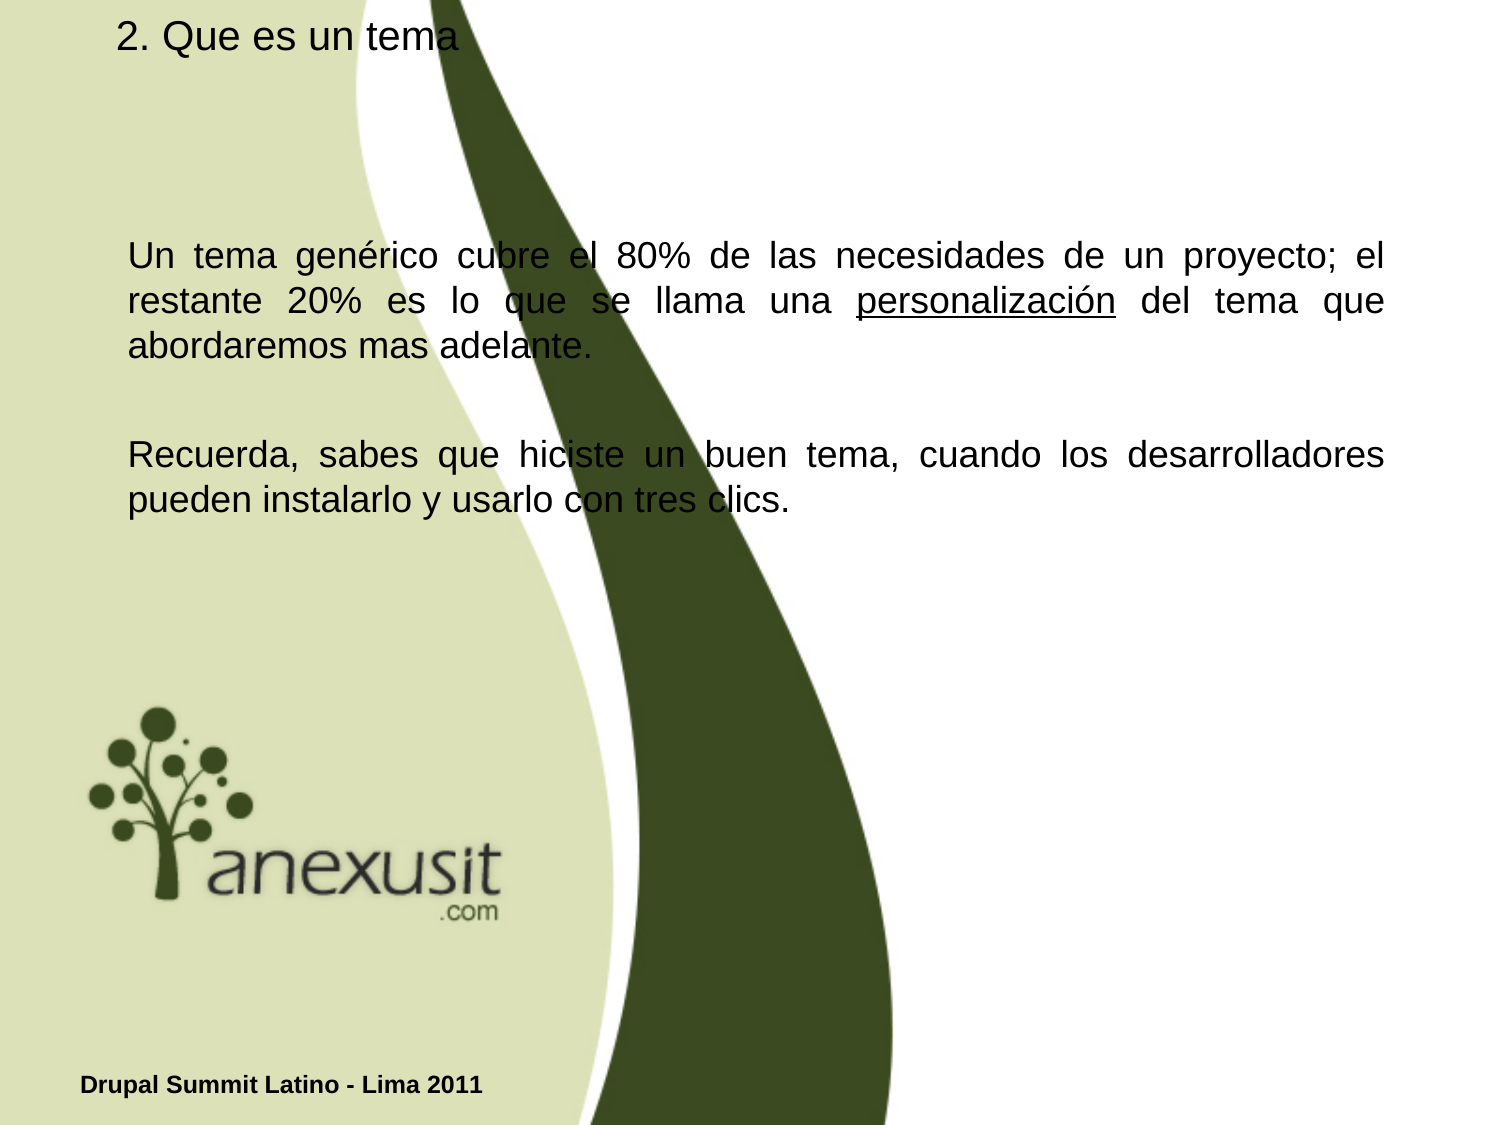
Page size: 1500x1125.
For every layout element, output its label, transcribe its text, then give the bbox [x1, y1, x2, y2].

text_box Drupal Summit Latino - Lima 2011 [65, 1060, 1066, 1106]
text_box 2. Que es un tema [100, 0, 827, 119]
picture [0, 0, 1500, 1125]
text_box Un tema genérico cubre el 80% de las necesidades de un proyecto; el restante 20% es lo que se llama una personalización del tema que abordaremos mas adelante. Recuerda, sabes que hiciste un buen tema, cuando los desarrolladores pueden instalarlo y usarlo con tres clics. [112, 223, 1401, 899]
